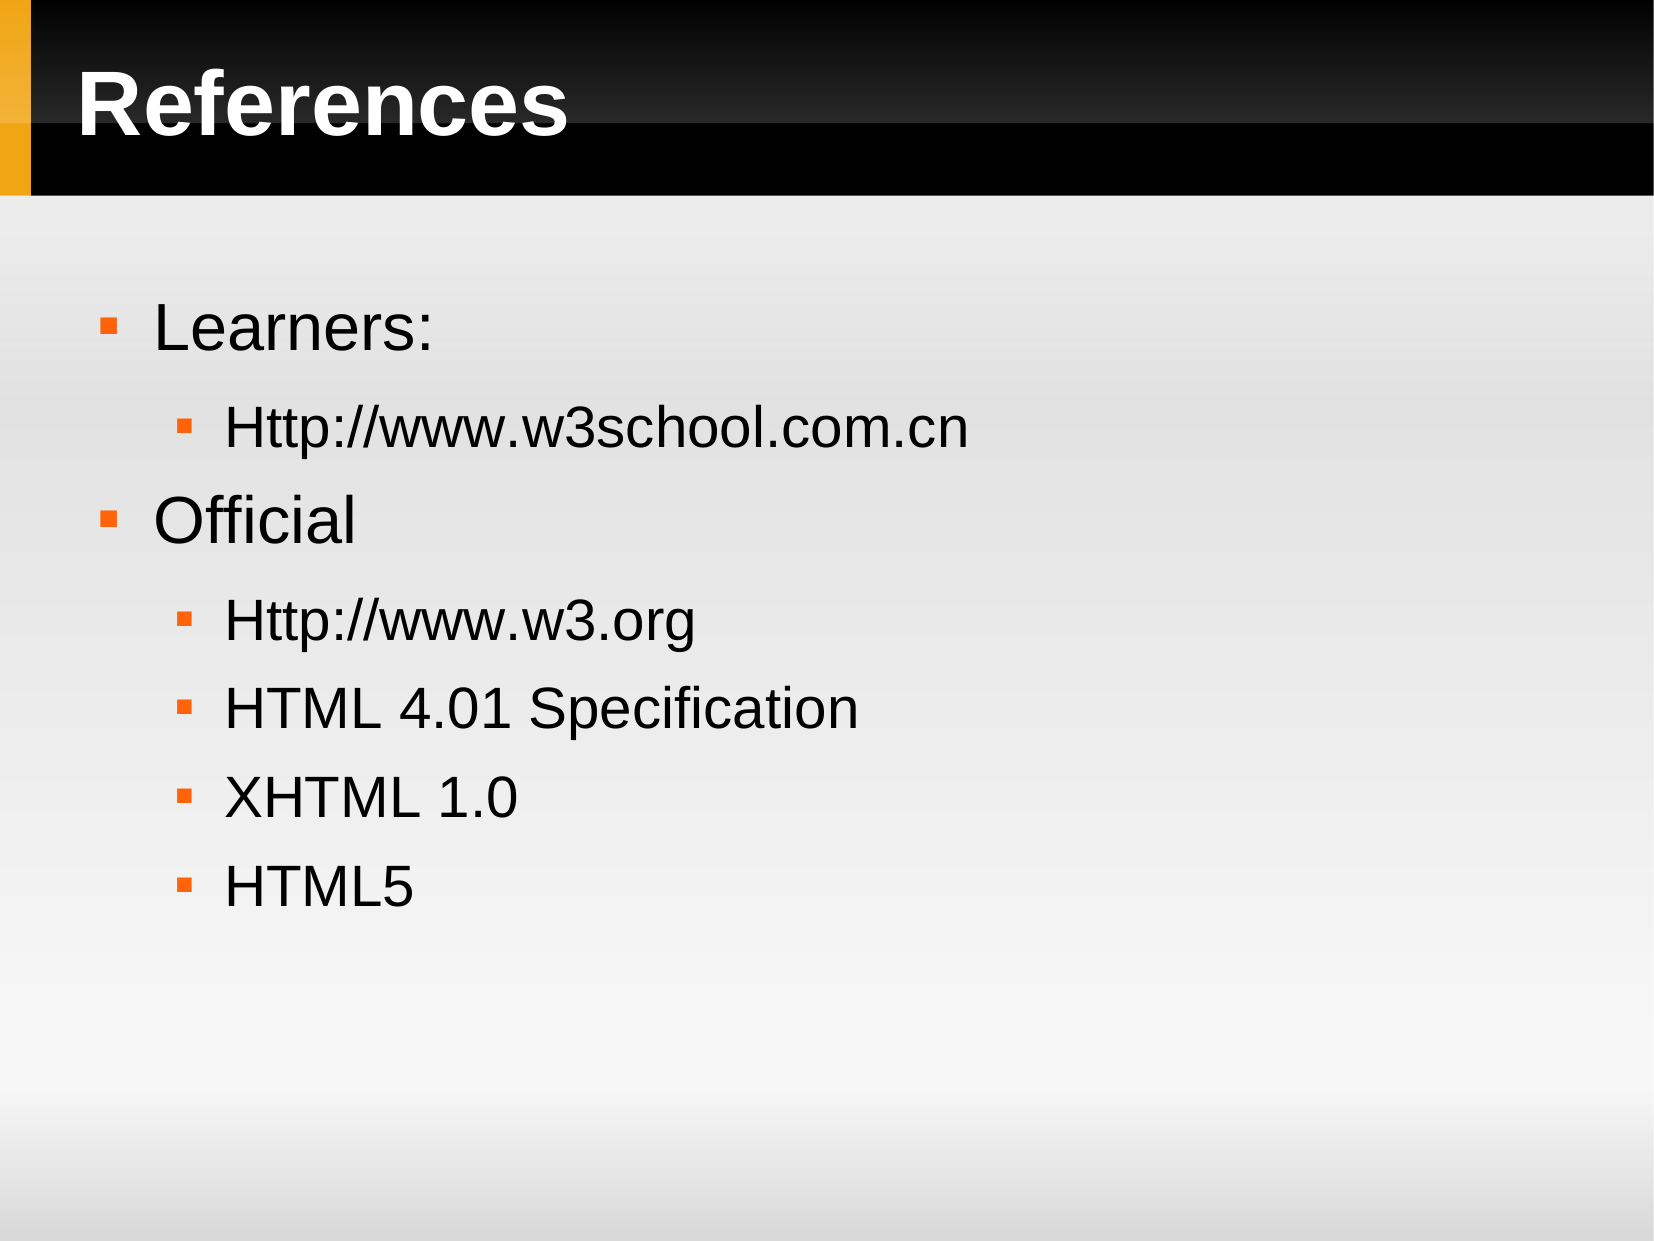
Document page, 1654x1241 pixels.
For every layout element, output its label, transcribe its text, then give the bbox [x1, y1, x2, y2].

picture [0, 0, 1654, 1241]
list Learners: Http://www.w3school.com.cn Official Http://www.w3.org HTML 4.01 Specification XHTML 1.0 HTML5 [82, 290, 1571, 1109]
title References [76, 0, 1565, 208]
